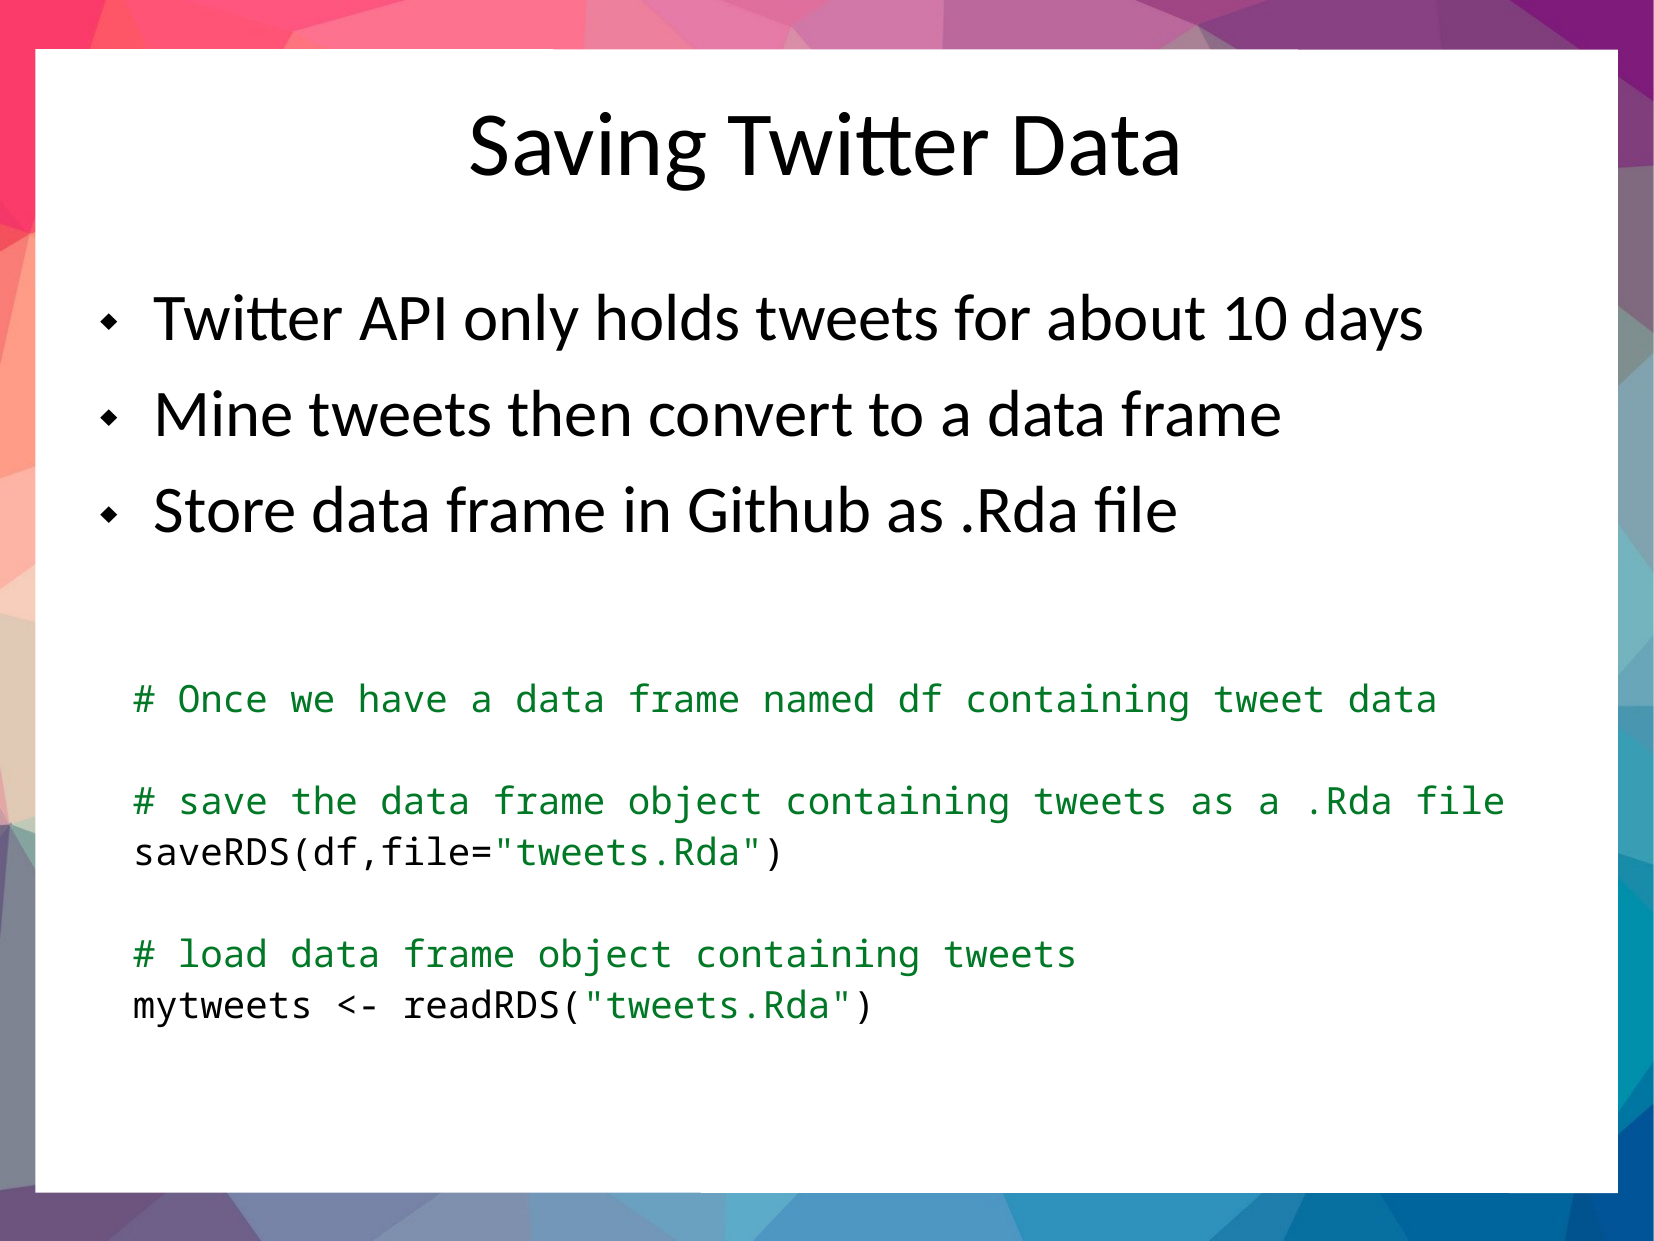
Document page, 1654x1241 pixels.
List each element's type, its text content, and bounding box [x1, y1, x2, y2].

picture [0, 0, 1654, 1241]
title Saving Twitter Data [82, 49, 1571, 257]
list Twitter API only holds tweets for about 10 days Mine tweets then convert to a data frame Store data frame in Github as .Rda file [82, 290, 1571, 1010]
picture [1385, 1106, 1654, 1241]
text_box # Once we have a data frame named df containing tweet data # save the data frame object containing tweets as a .Rda file saveRDS(df,file="tweets.Rda") # load data frame object containing tweets mytweets <- readRDS("tweets.Rda") [118, 614, 1524, 1146]
